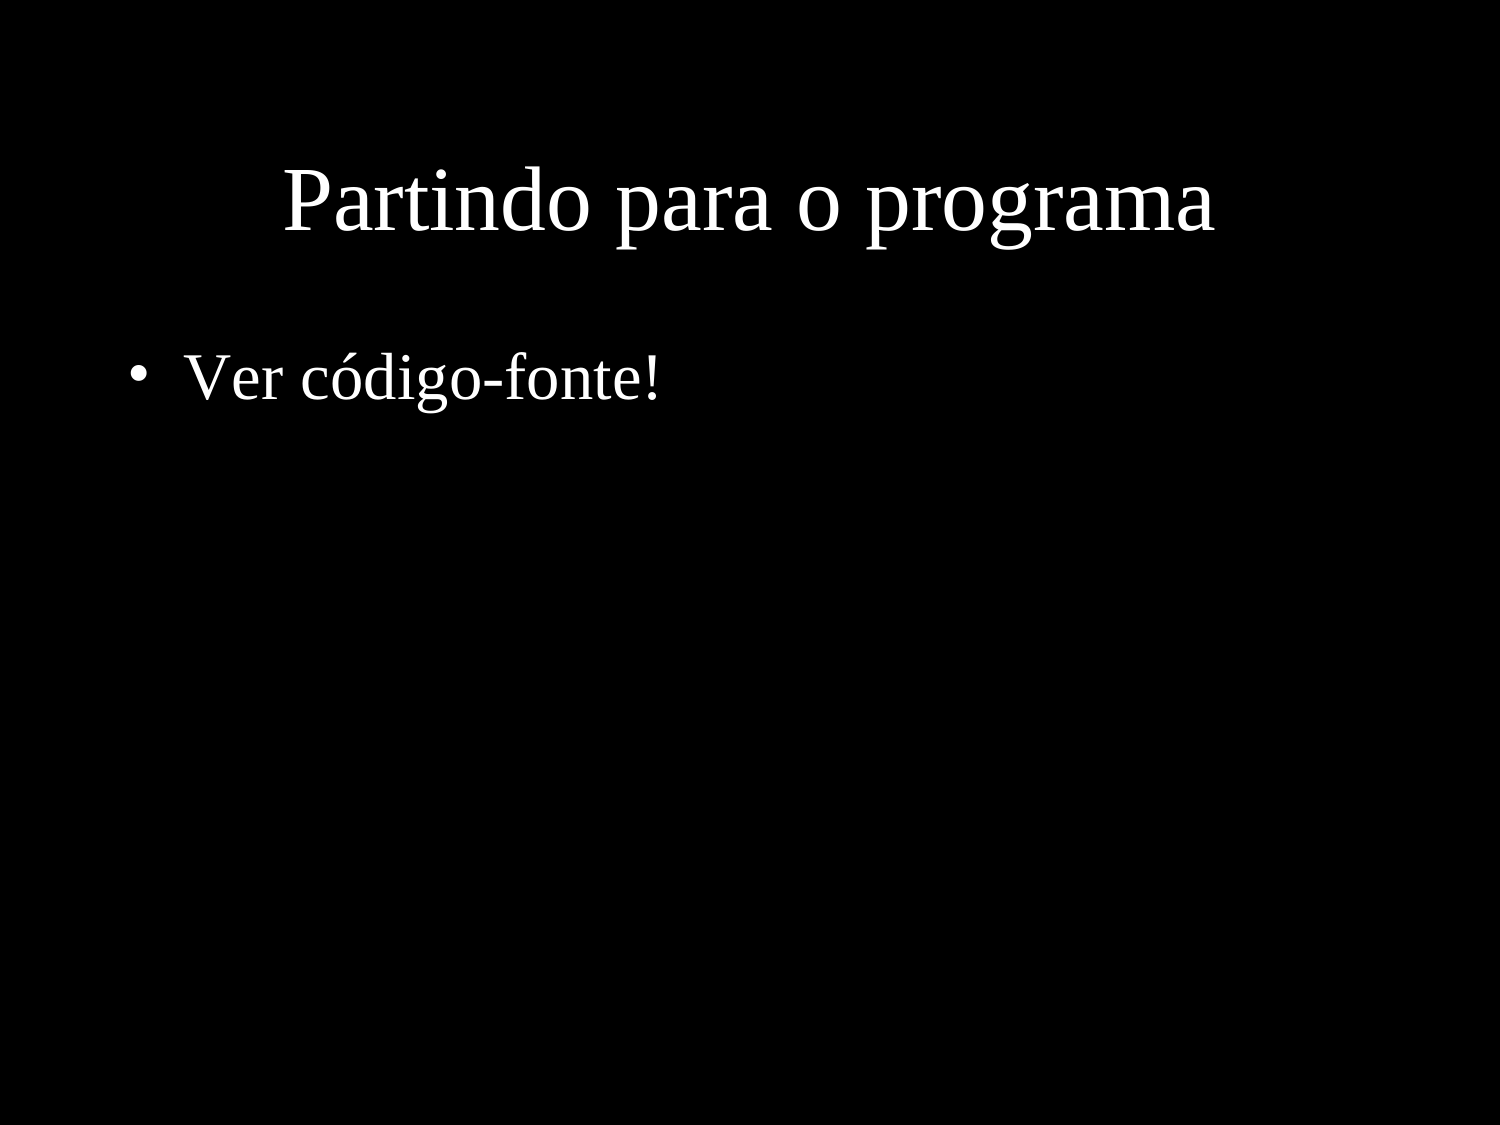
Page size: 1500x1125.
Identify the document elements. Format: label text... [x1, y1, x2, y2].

title Partindo para o programa [112, 99, 1388, 288]
list Ver código-fonte! [112, 324, 1388, 1001]
